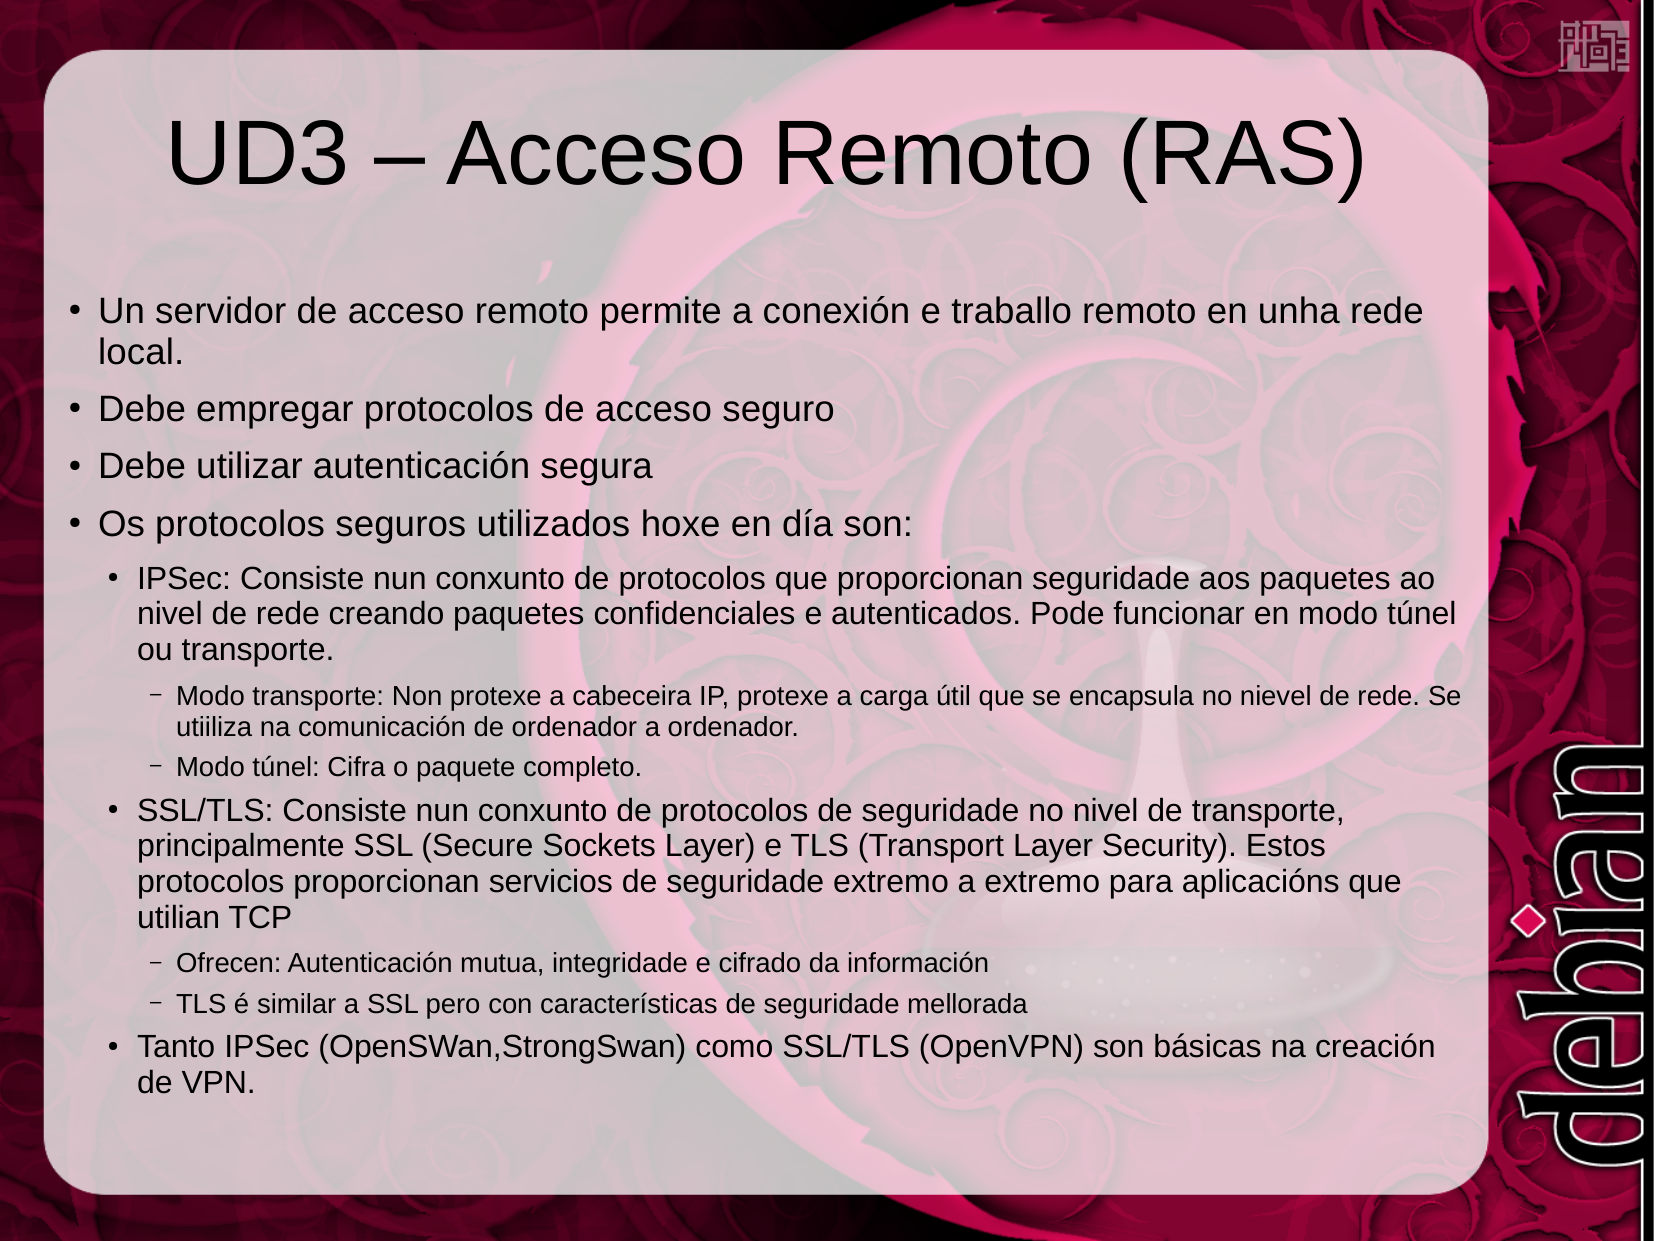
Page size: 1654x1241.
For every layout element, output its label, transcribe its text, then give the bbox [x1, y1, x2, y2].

picture [0, 0, 1654, 1241]
title UD3 – Acceso Remoto (RAS) [59, 49, 1477, 257]
list Un servidor de acceso remoto permite a conexión e traballo remoto en unha rede local. Debe empregar protocolos de acceso seguro Debe utilizar autenticación segura Os protocolos seguros utilizados hoxe en día son: IPSec: Consiste nun conxunto de protocolos que proporcionan seguridade aos paquetes ao nivel de rede creando paquetes confidenciales e autenticados. Pode funcionar en modo túnel ou transporte. Modo transporte: Non protexe a cabeceira IP, protexe a carga útil que se encapsula no nievel de rede. Se utiiliza na comunicación de ordenador a ordenador. Modo túnel: Cifra o paquete completo. SSL/TLS: Consiste nun conxunto de protocolos de seguridade no nivel de transporte, principalmente SSL (Secure Sockets Layer) e TLS (Transport Layer Security). Estos protocolos proporcionan servicios de seguridade extremo a extremo para aplicacións que utilian TCP Ofrecen: Autenticación mutua, integridade e cifrado da información TLS é similar a SSL pero con características de seguridade mellorada Tanto IPSec (OpenSWan,StrongSwan) como SSL/TLS (OpenVPN) son básicas na creación de VPN. [59, 290, 1477, 1109]
